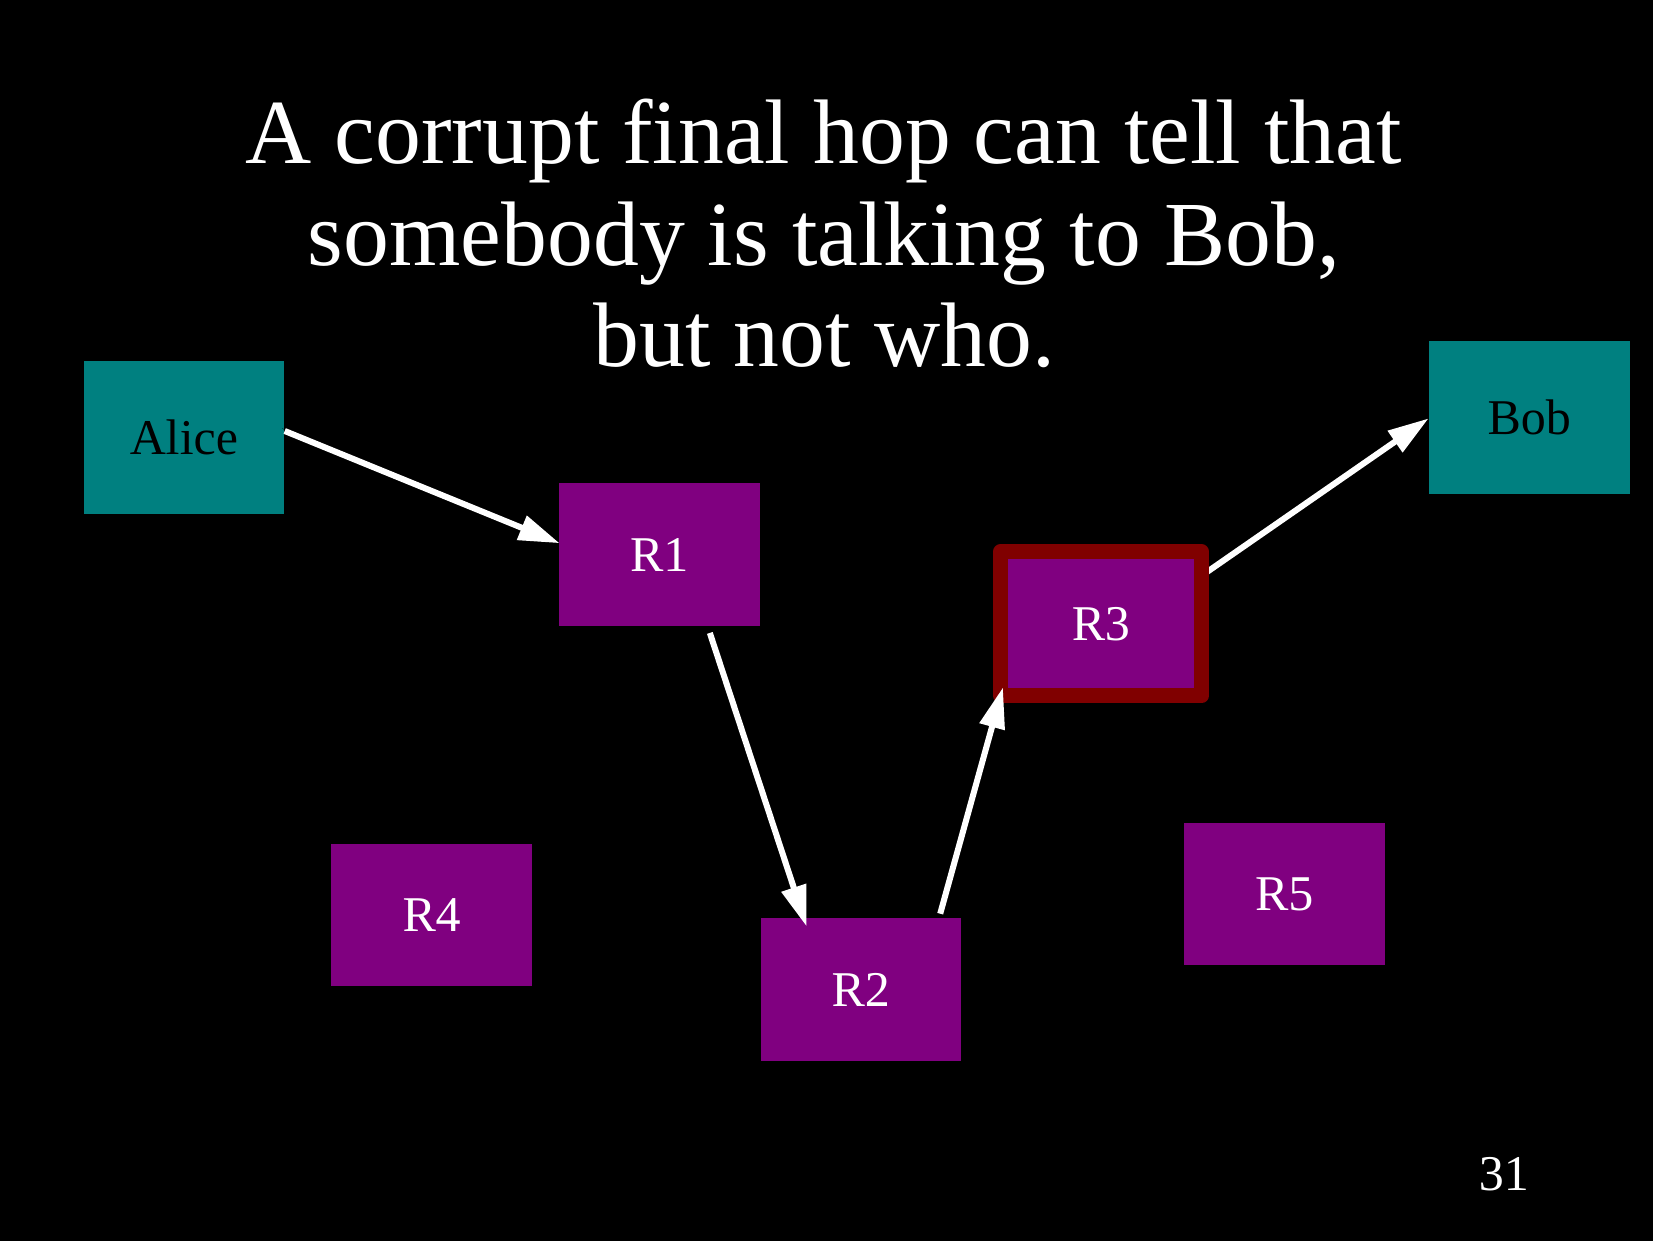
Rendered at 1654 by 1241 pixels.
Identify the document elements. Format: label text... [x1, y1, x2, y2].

text_box R1 [558, 482, 761, 627]
text_box R4 [330, 843, 533, 987]
text_box R2 [760, 917, 962, 1062]
text_box R3 [1000, 551, 1202, 696]
text_box Bob [1428, 340, 1631, 495]
title A corrupt final hop can tell that somebody is talking to Bob, but not who. [119, 44, 1531, 425]
text_box R5 [1183, 822, 1386, 966]
text_box Alice [83, 360, 285, 515]
